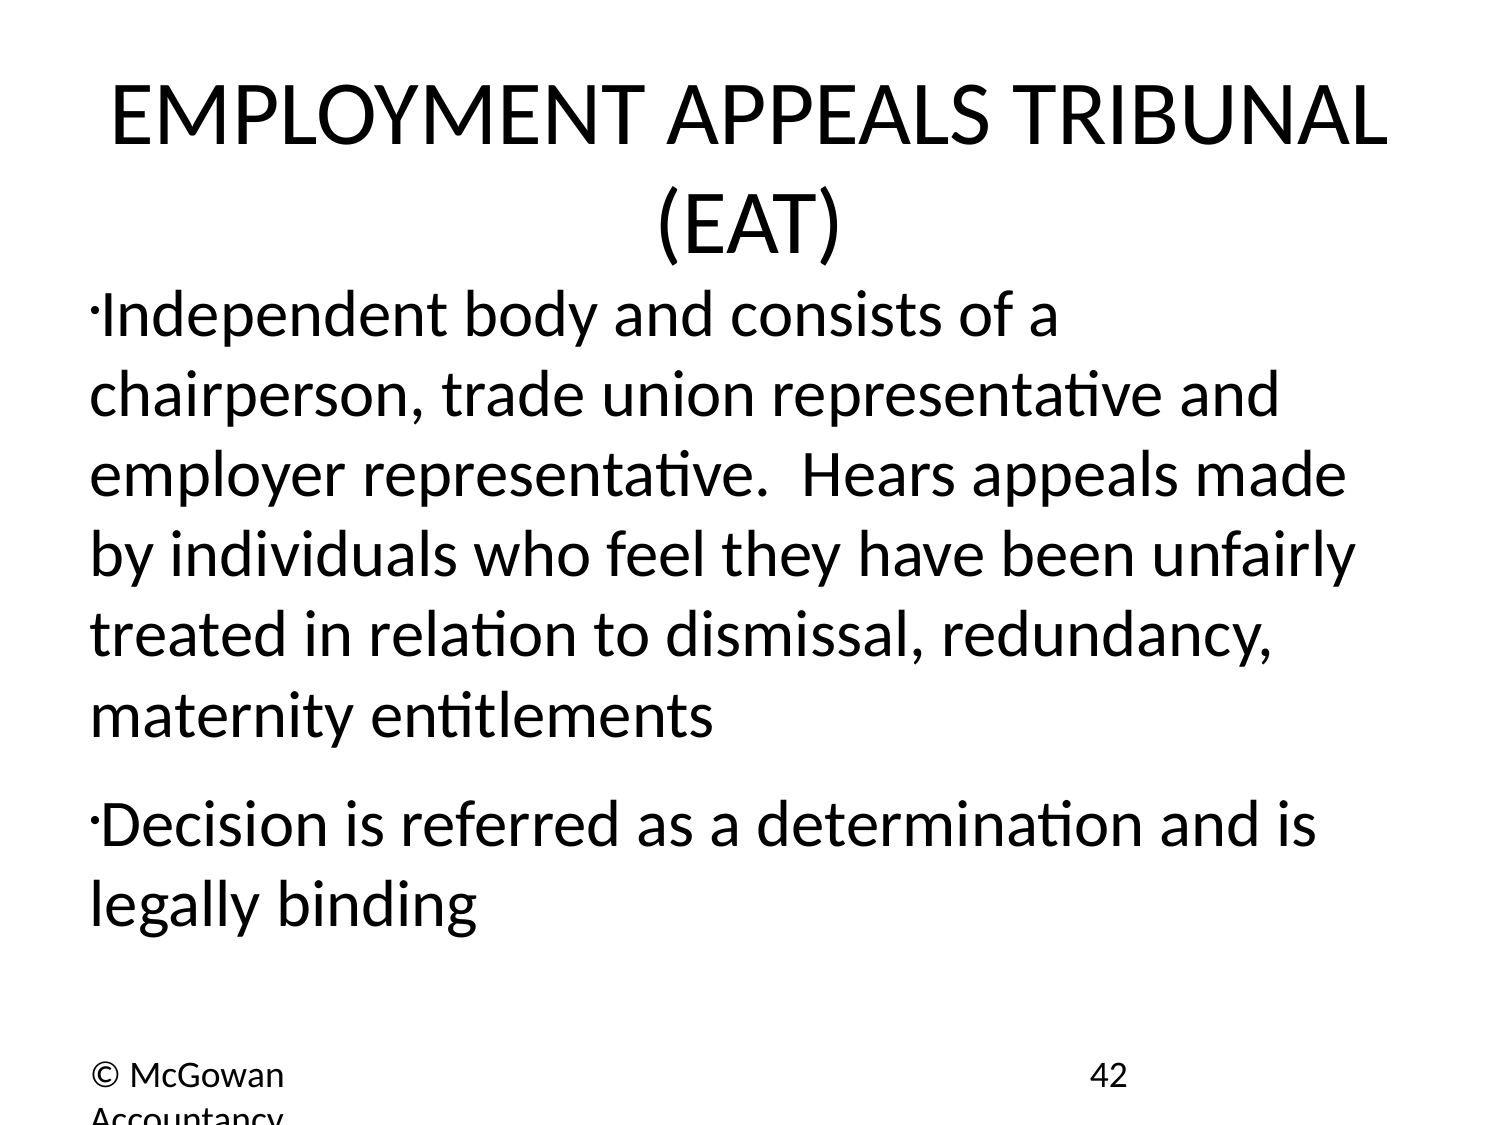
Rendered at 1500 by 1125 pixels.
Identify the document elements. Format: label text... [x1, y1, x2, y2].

title EMPLOYMENT APPEALS TRIBUNAL (EAT) [75, 45, 1425, 233]
list Independent body and consists of a chairperson, trade union representative and employer representative. Hears appeals made by individuals who feel they have been unfairly treated in relation to dismissal, redundancy, maternity entitlements Decision is referred as a determination and is legally binding [75, 262, 1425, 1005]
text_box © McGowan Accountancy Services [75, 1042, 425, 1103]
text_box [1074, 1042, 1425, 1103]
